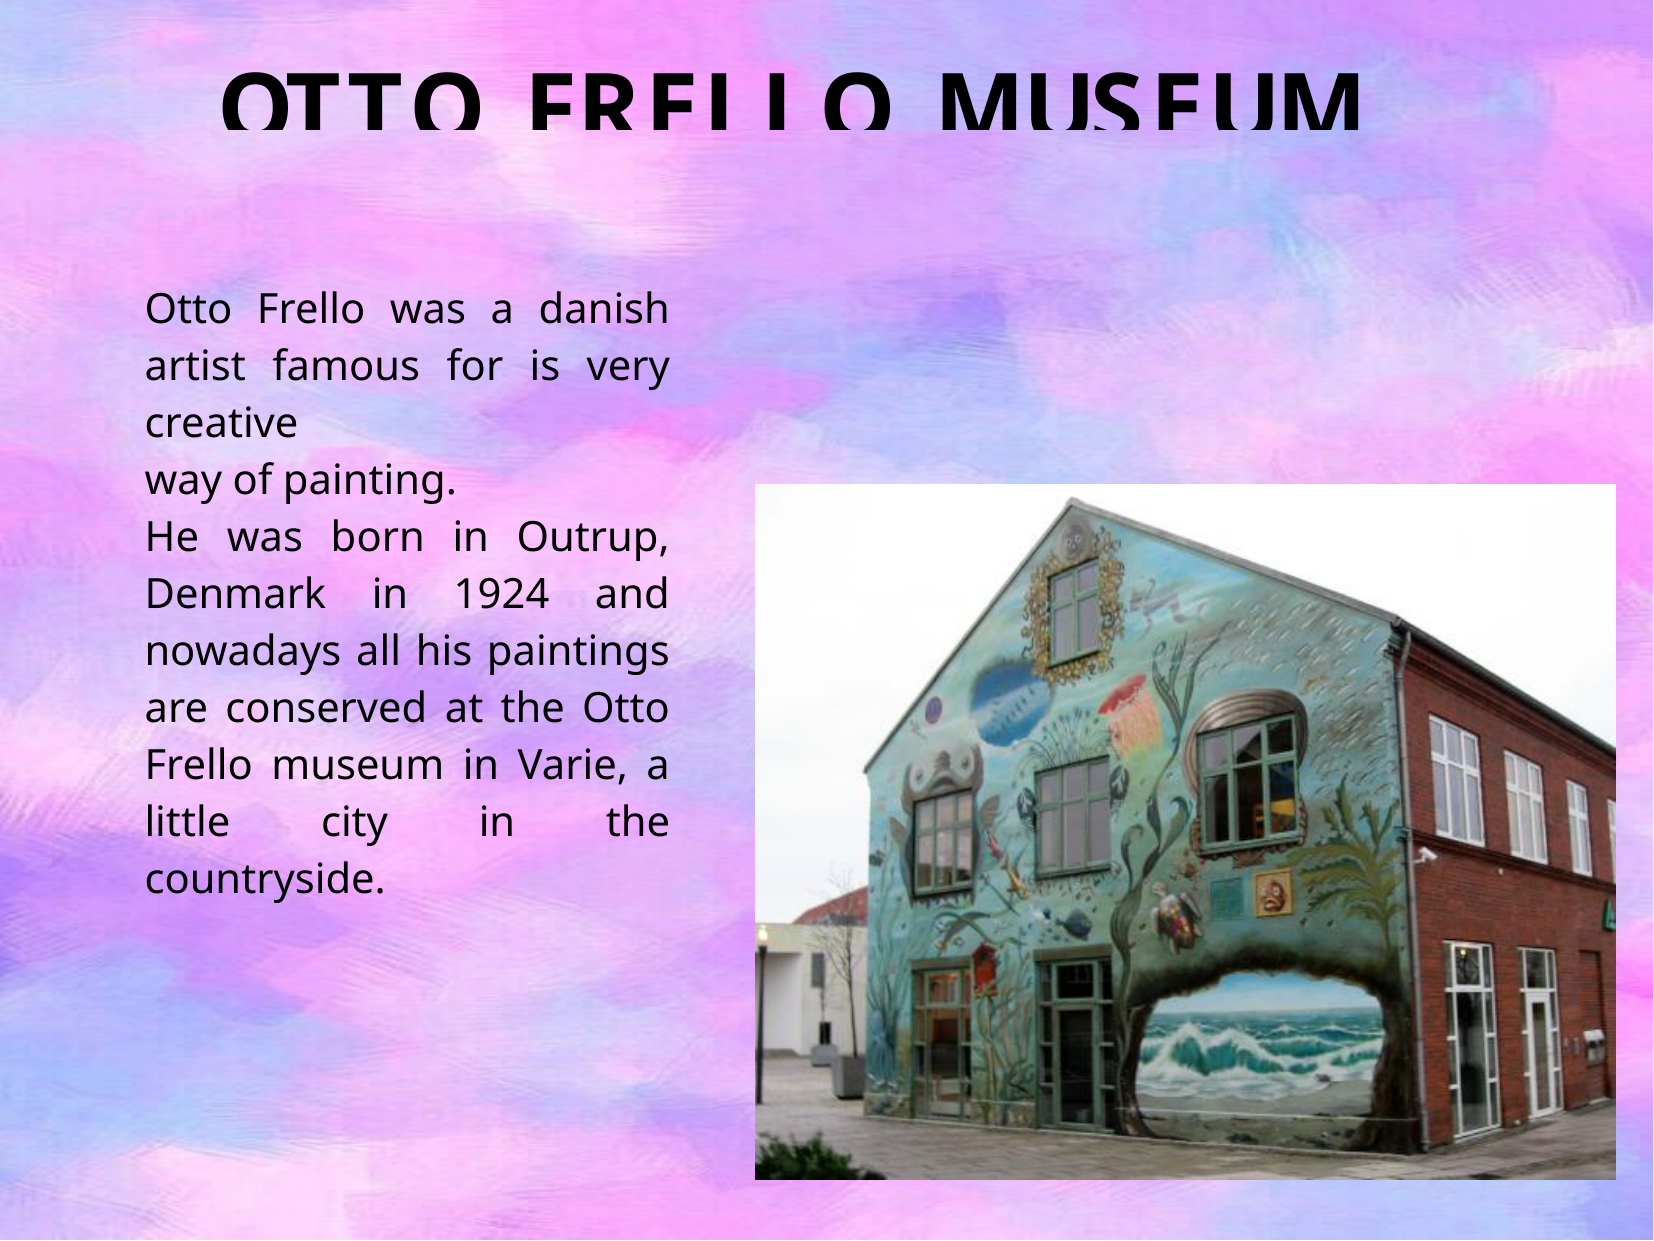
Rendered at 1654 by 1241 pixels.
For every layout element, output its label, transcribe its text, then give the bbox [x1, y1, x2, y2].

chart [19, 0, 1654, 130]
picture [0, 0, 1654, 1240]
text_box Otto Frello was a danish artist famous for is very creative way of painting. He was born in Outrup, Denmark in 1924 and nowadays all his paintings are conserved at the Otto Frello museum in Varie, a little city in the countryside. [129, 271, 686, 1082]
